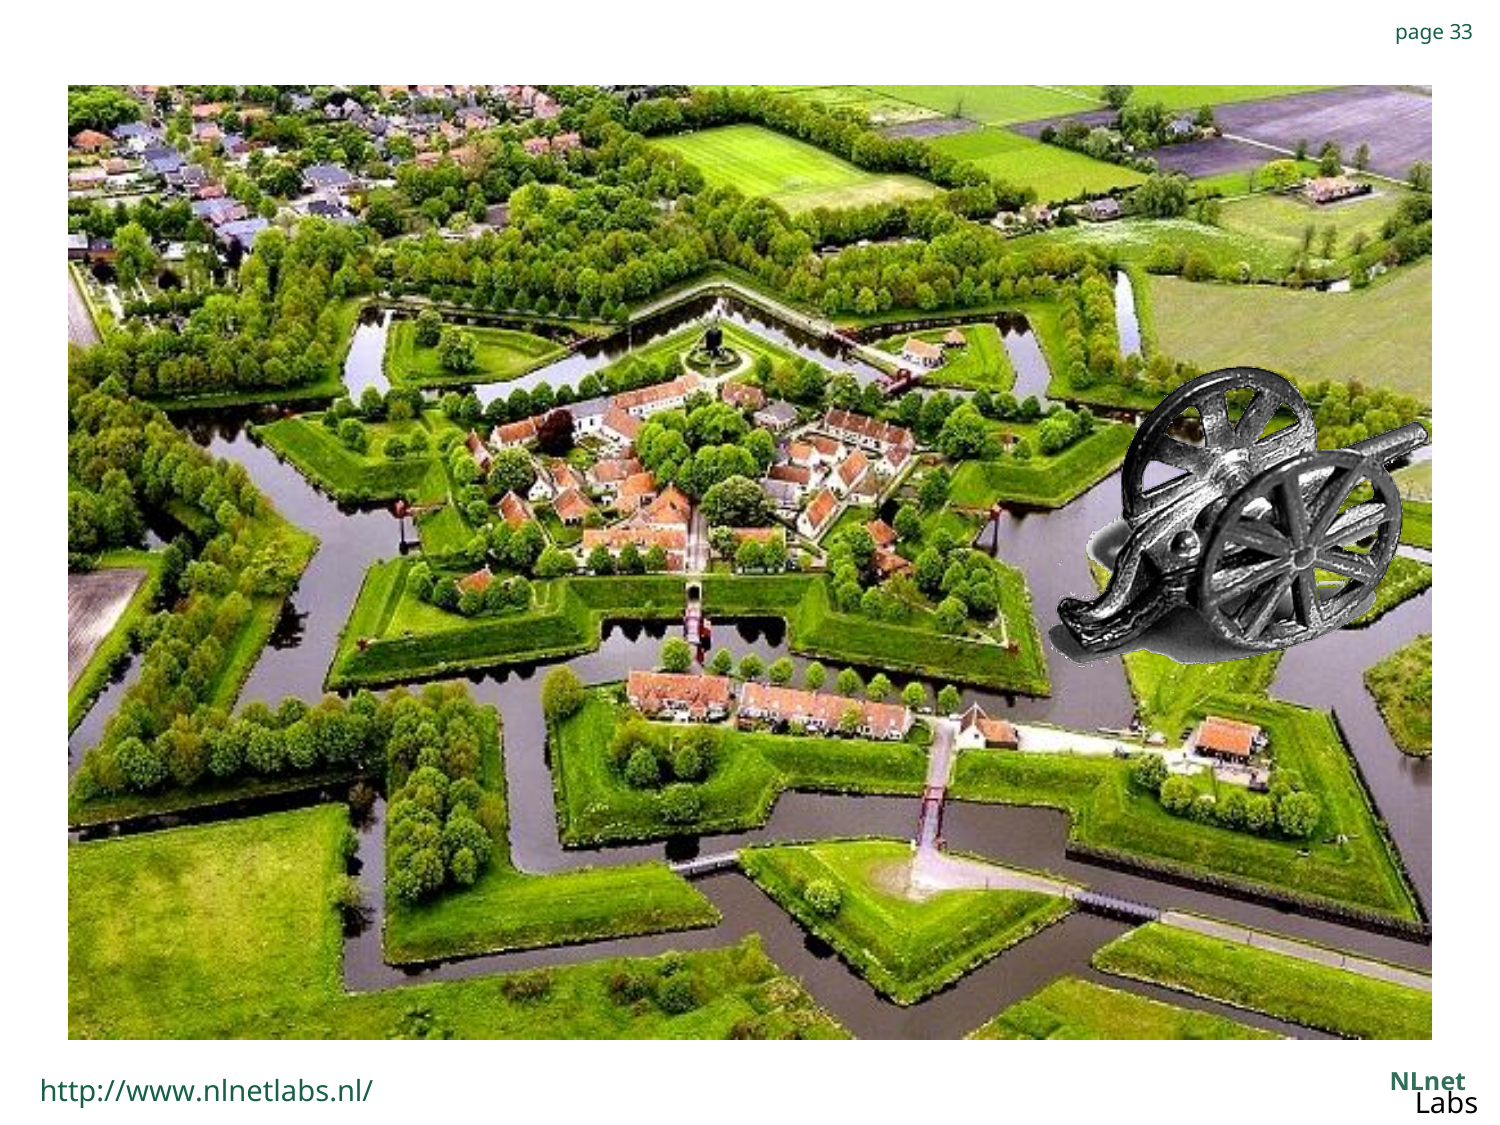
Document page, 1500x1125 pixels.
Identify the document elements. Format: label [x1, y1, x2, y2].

picture [68, 85, 1463, 1040]
